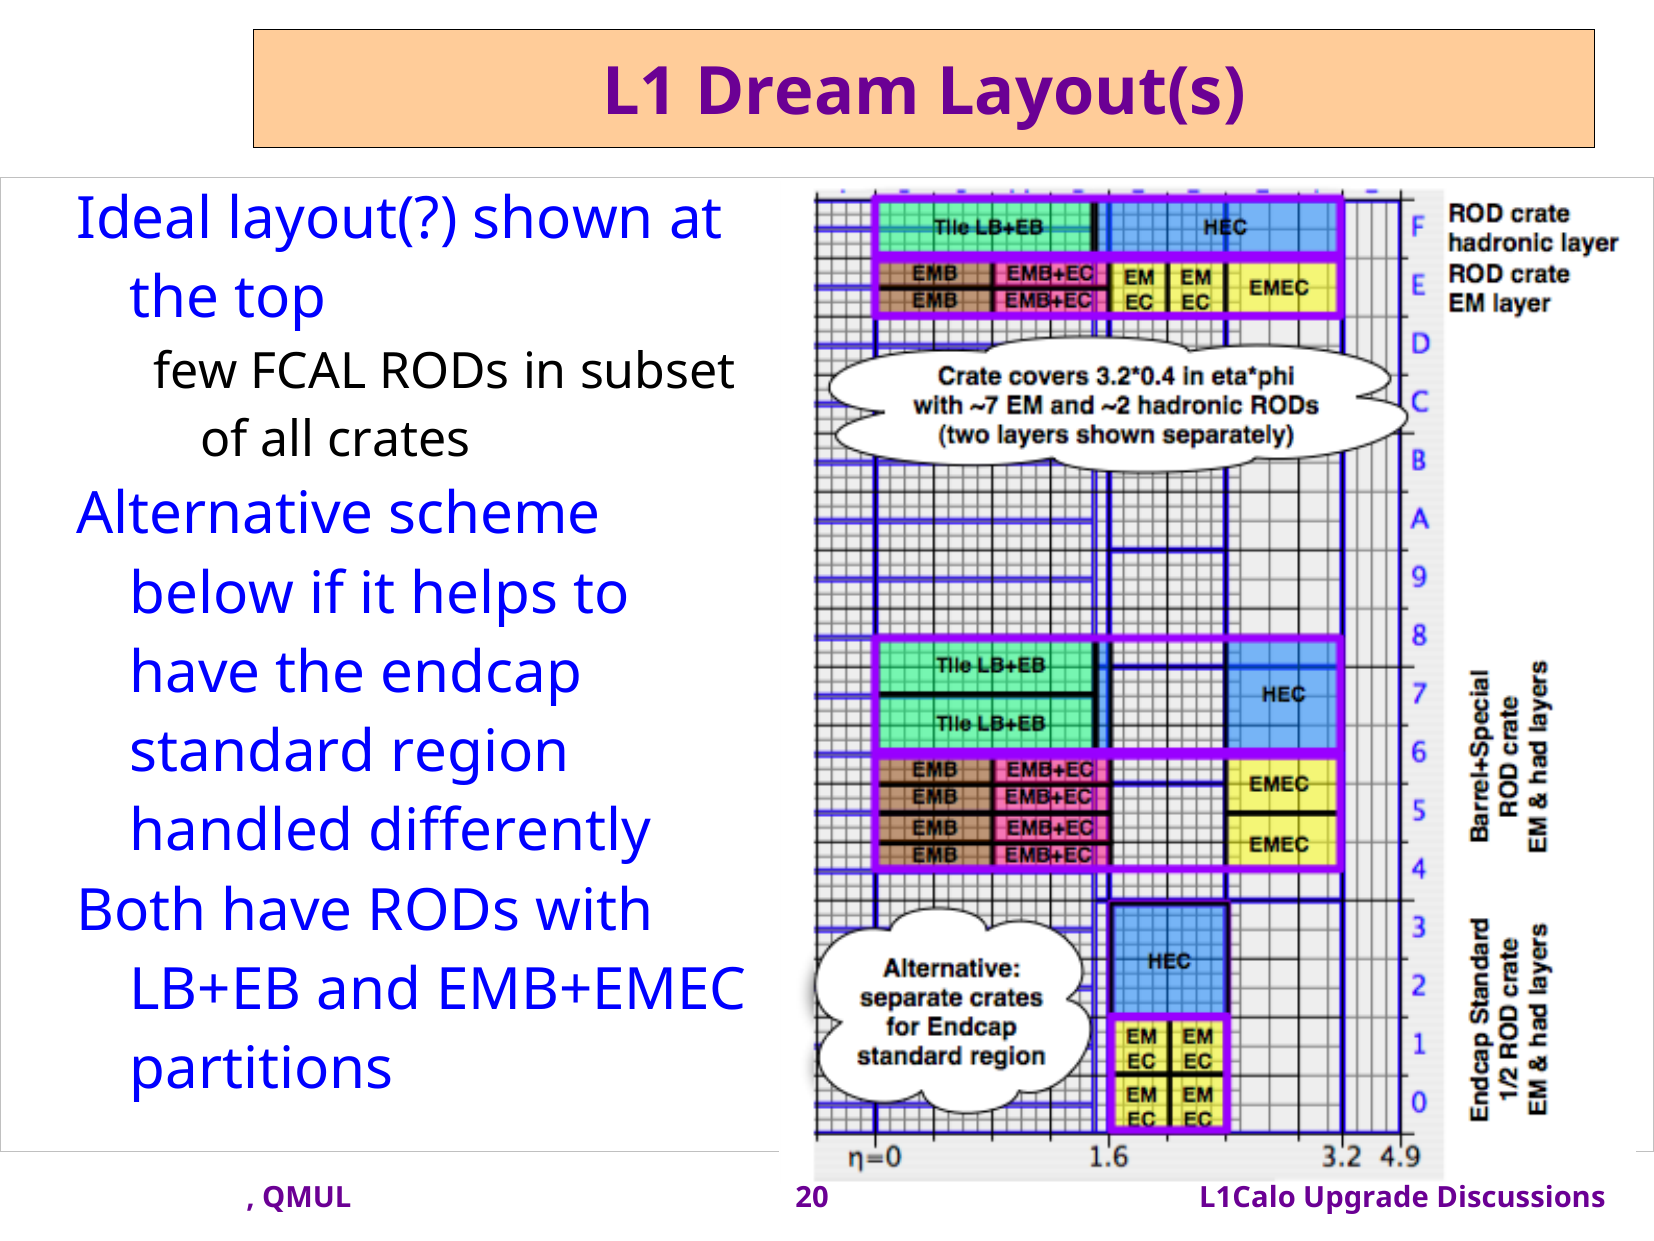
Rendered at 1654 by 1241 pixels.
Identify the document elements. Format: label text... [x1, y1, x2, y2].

list Ideal layout(?) shown at the top few FCAL RODs in subset of all crates Alternative scheme below if it helps to have the endcap standard region handled differently Both have RODs with LB+EB and EMB+EMEC partitions [58, 176, 761, 1129]
title L1 Dream Layout(s) [253, 29, 1595, 148]
picture [779, 181, 1636, 1184]
